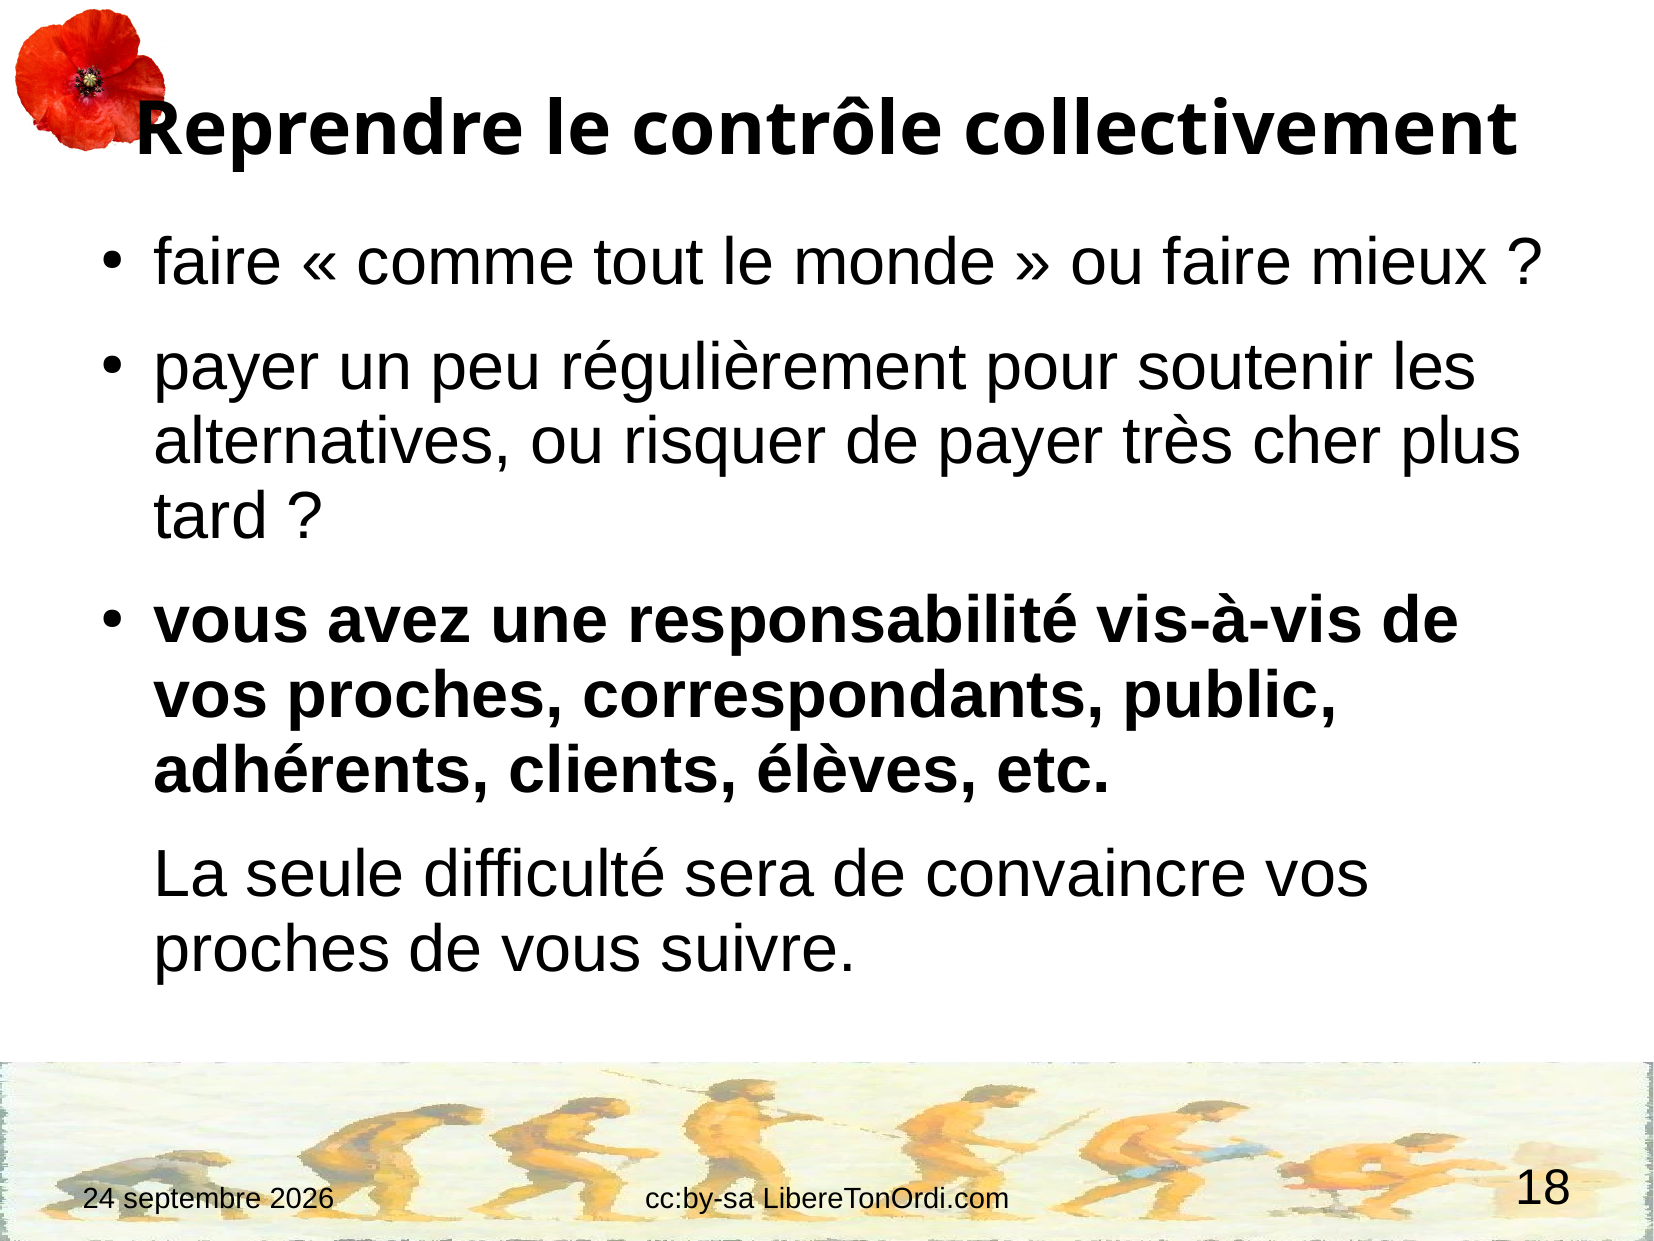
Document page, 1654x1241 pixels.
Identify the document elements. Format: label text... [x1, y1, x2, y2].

picture [0, 1062, 1654, 1241]
list faire « comme tout le monde » ou faire mieux ? payer un peu régulièrement pour soutenir les alternatives, ou risquer de payer très cher plus tard ? vous avez une responsabilité vis-à-vis de vos proches, correspondants, public, adhérents, clients, élèves, etc. La seule difficulté sera de convaincre vos proches de vous suivre. [82, 224, 1571, 1063]
picture [11, 5, 169, 154]
title Reprendre le contrôle collectivement [82, 49, 1571, 201]
